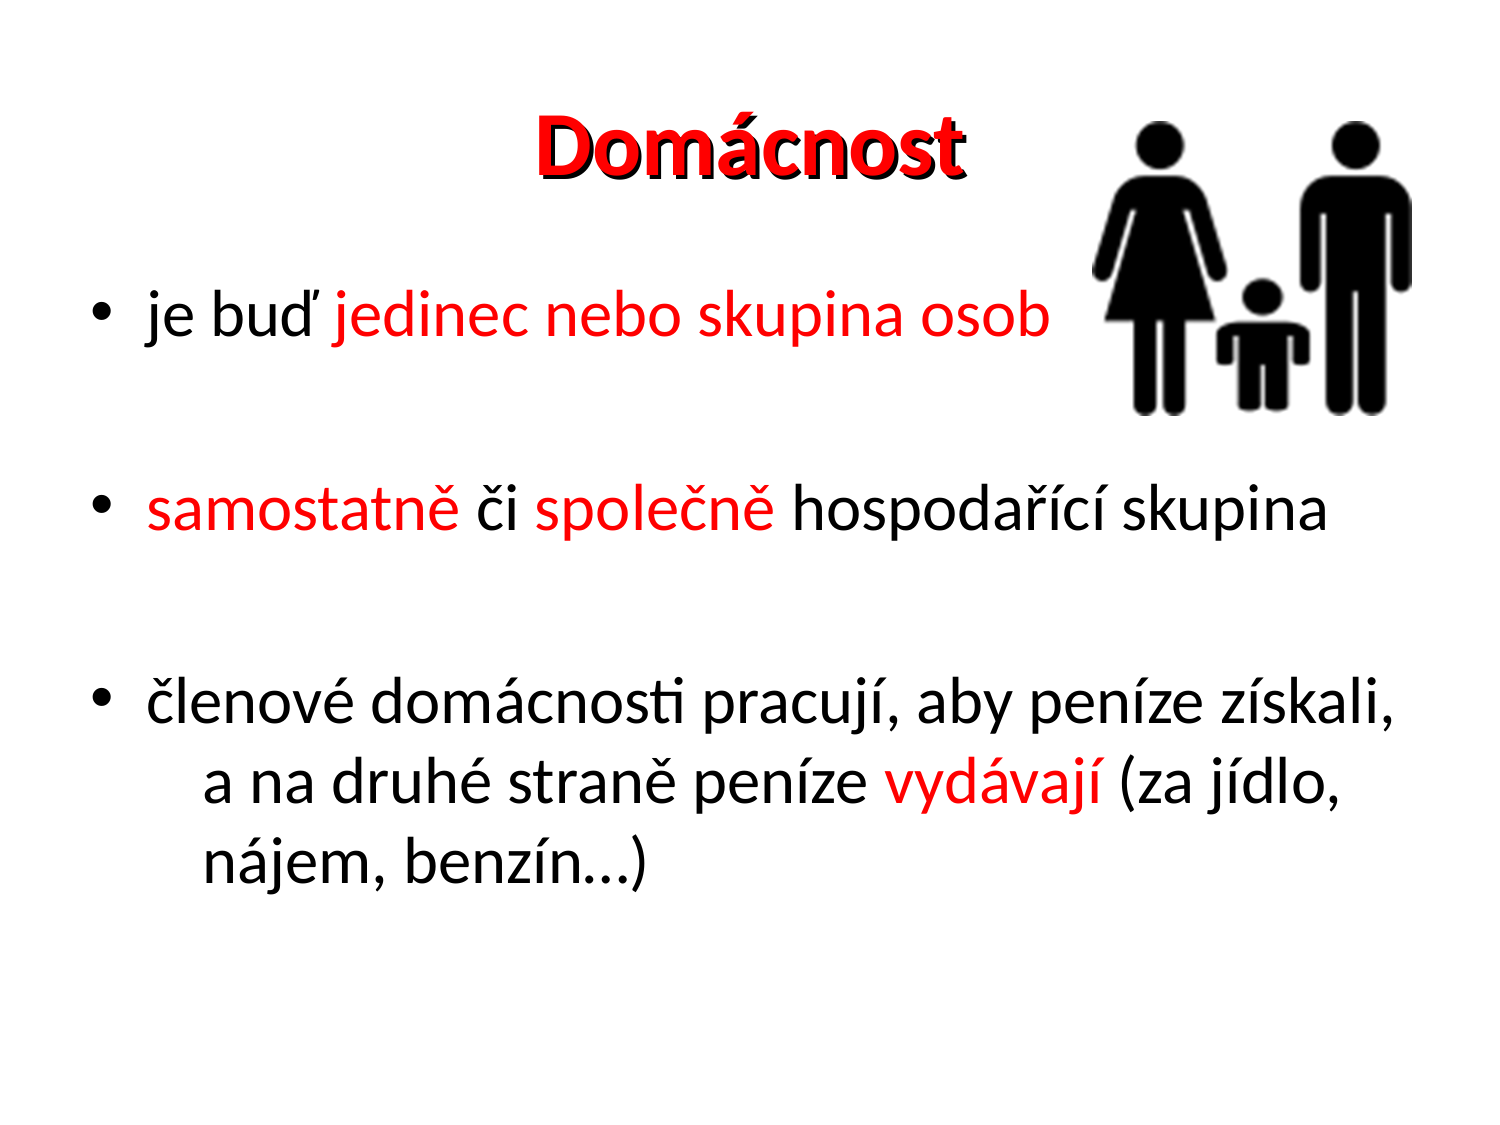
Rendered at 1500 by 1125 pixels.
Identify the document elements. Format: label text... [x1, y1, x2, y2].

picture [1092, 121, 1412, 416]
title Domácnost [75, 45, 1426, 233]
list je buď jedinec nebo skupina osob samostatně či společně hospodařící skupina členové domácnosti pracují, aby peníze získali, a na druhé straně peníze vydávají (za jídlo, nájem, benzín…) [75, 262, 1426, 1005]
